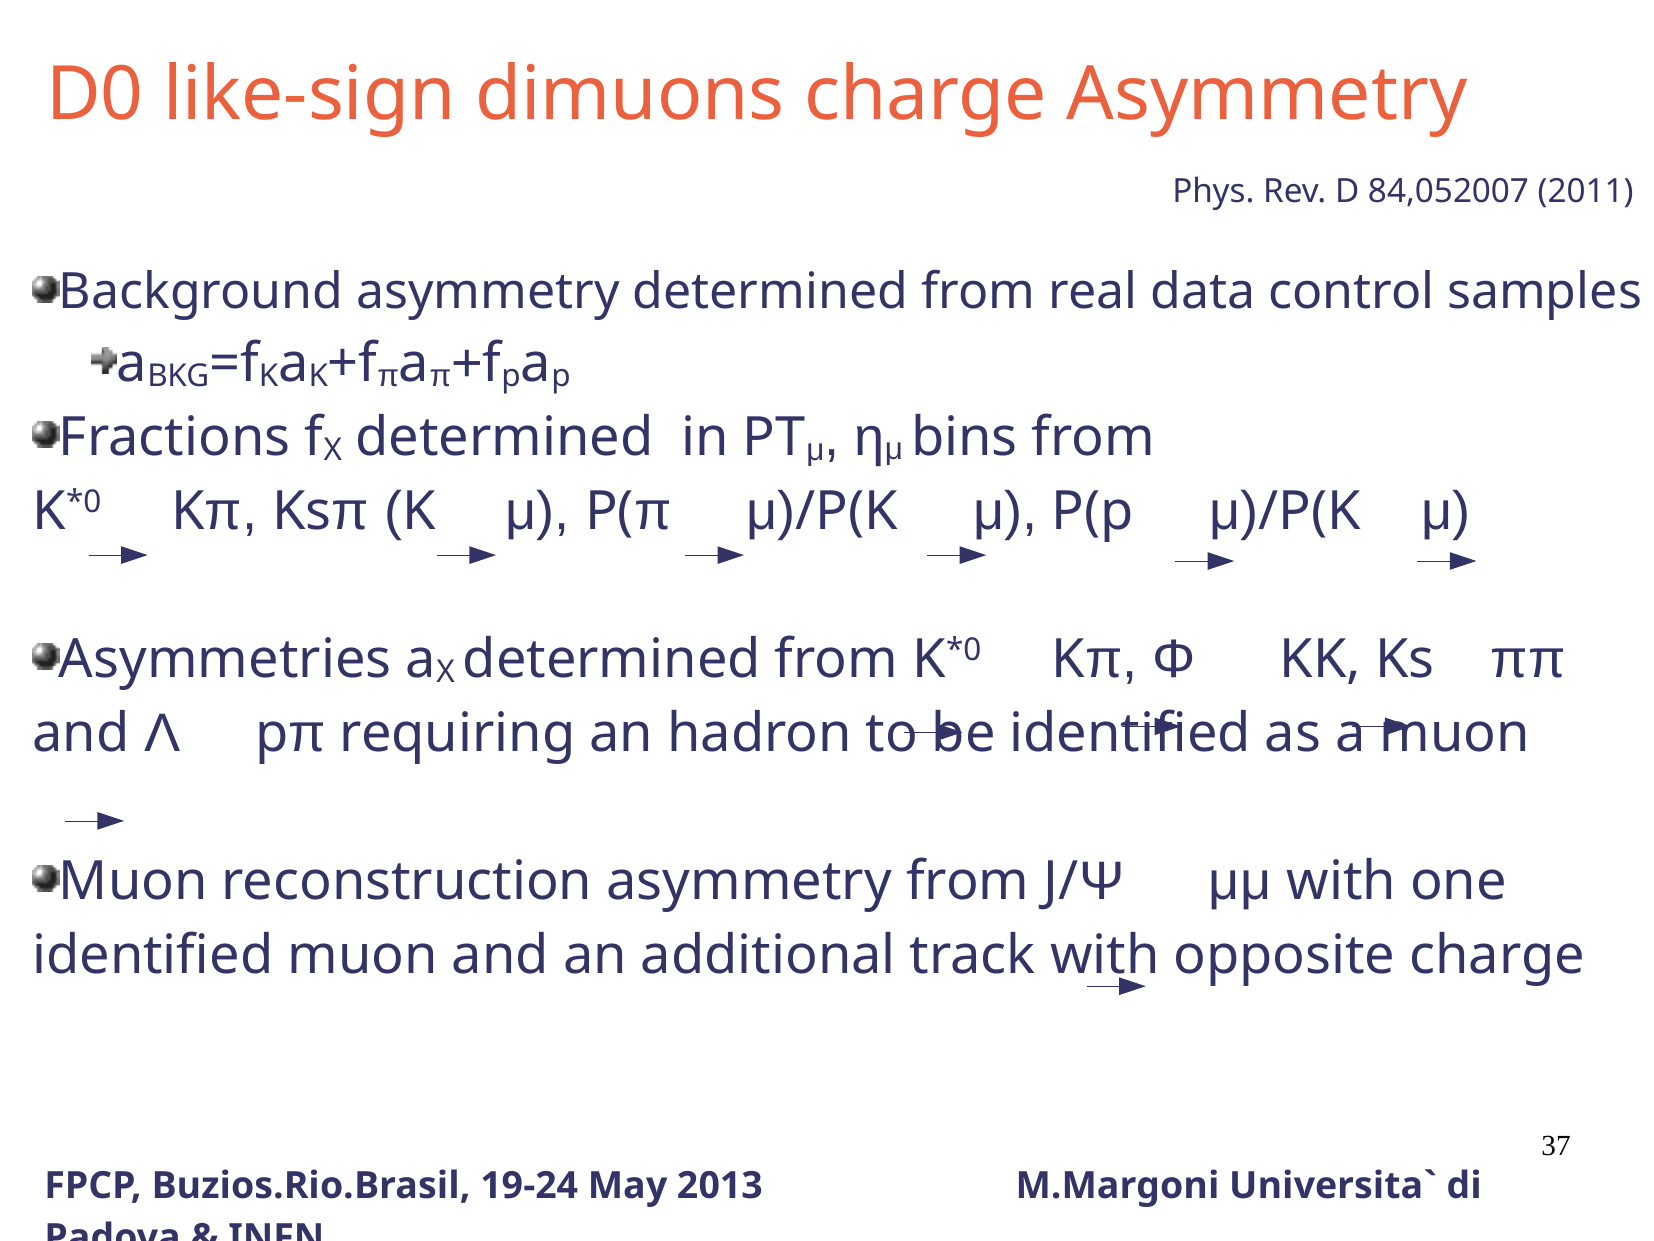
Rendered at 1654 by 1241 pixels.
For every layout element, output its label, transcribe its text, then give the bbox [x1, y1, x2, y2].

text_box FPCP, Buzios.Rio.Brasil, 19-24 May 2013 M.Margoni Universita` di Padova & INFN [29, 1151, 1625, 1225]
text_box Background asymmetry determined from real data control samples aBKG=fKaK+fπaπ+fpap Fractions fX determined in PTμ, ημ bins from K*0 Kπ, Ksπ (K μ), P(π μ)/P(K μ), P(p μ)/P(K μ) Asymmetries aX determined from K*0 Kπ, Φ KK, Ks ππ and Λ pπ requiring an hadron to be identified as a muon Muon reconstruction asymmetry from J/Ψ μμ with one identified muon and an additional track with opposite charge [17, 248, 1654, 1124]
text_box D0 like-sign dimuons charge Asymmetry [11, 31, 1642, 494]
text_box Phys. Rev. D 84,052007 (2011) [1157, 159, 1654, 226]
